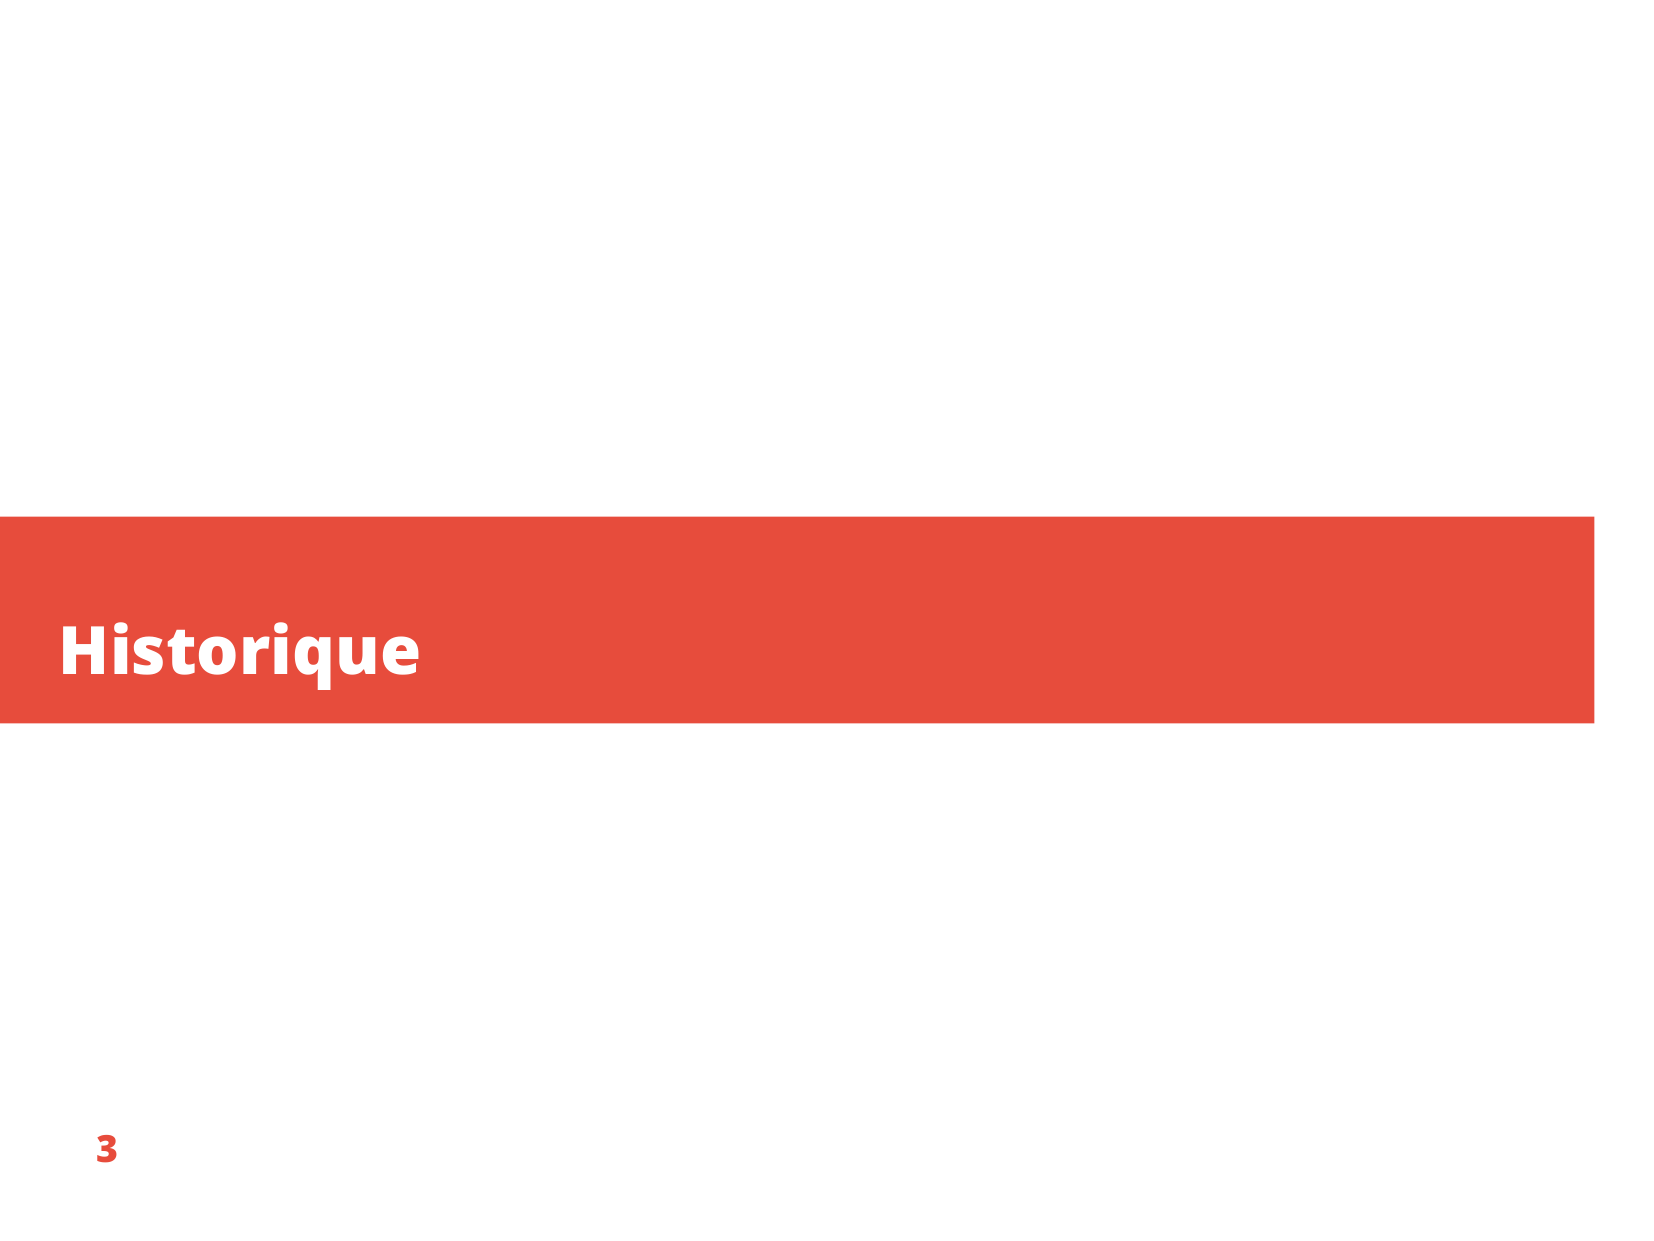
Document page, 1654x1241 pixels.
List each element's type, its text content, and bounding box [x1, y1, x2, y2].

title Historique [59, 546, 1595, 694]
